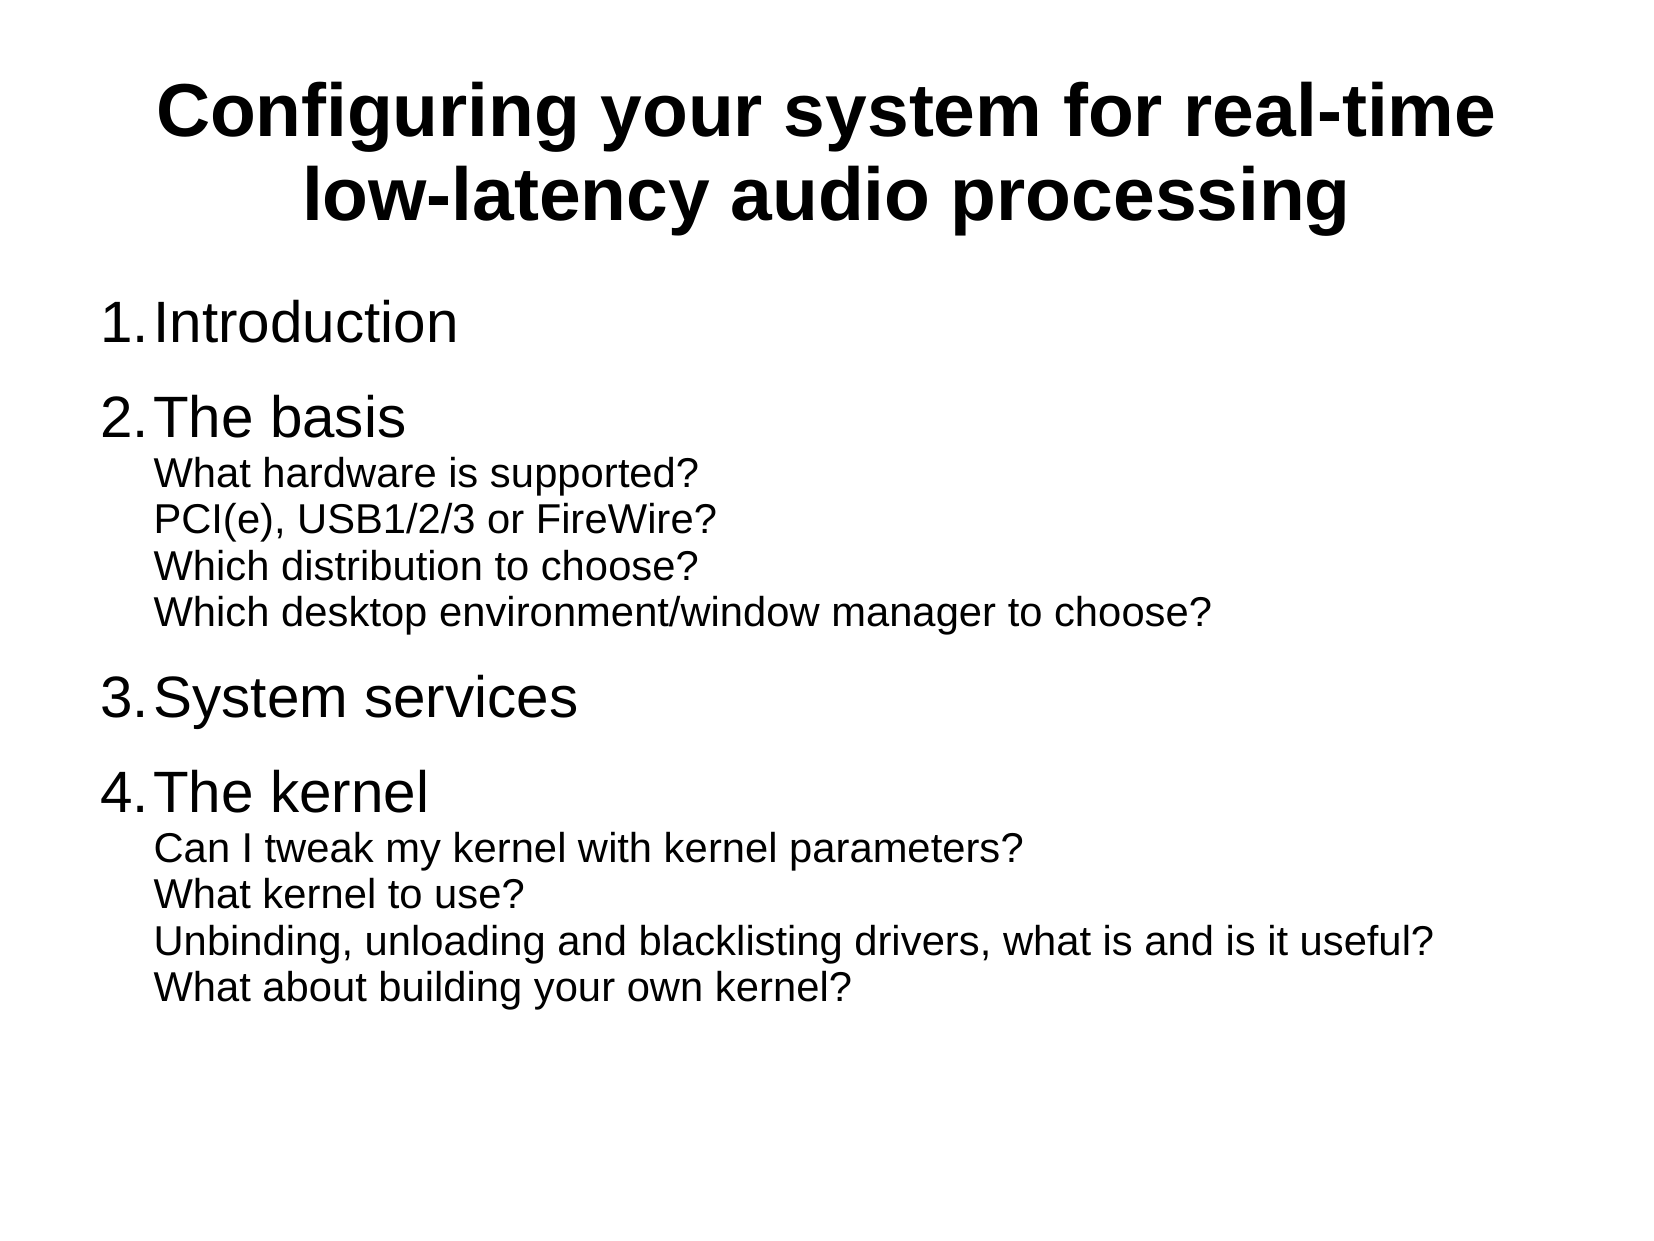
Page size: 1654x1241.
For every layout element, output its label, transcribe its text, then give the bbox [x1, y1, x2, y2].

title Configuring your system for real-time low-latency audio processing [82, 56, 1571, 250]
list Introduction The basis What hardware is supported? PCI(e), USB1/2/3 or FireWire? Which distribution to choose? Which desktop environment/window manager to choose? System services The kernel Can I tweak my kernel with kernel parameters? What kernel to use? Unbinding, unloading and blacklisting drivers, what is and is it useful? What about building your own kernel? [82, 290, 1571, 1109]
